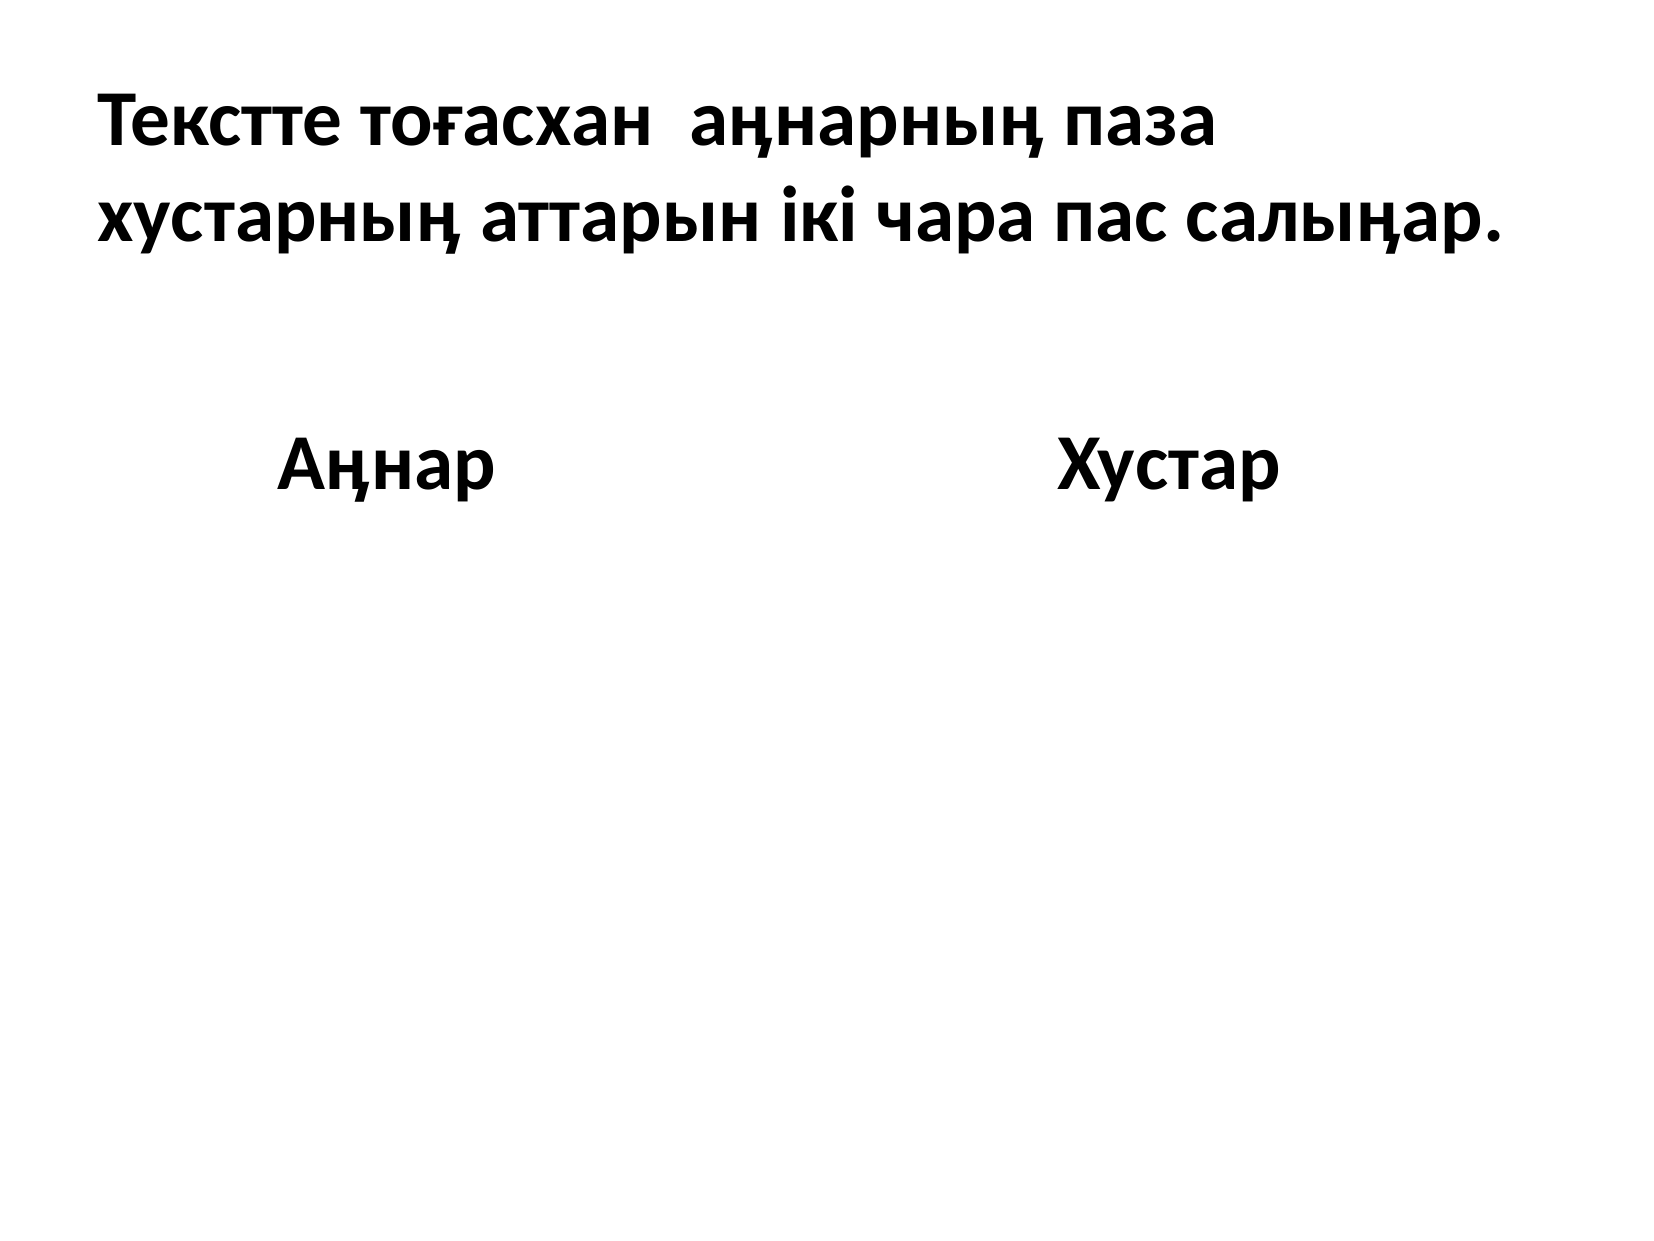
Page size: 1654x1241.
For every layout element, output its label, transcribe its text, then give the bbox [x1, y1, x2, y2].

list Текстте тоғасхан аӊнарныӊ паза хустарныӊ аттарын iкi чара пас салыӊар. Аӊнар Хустар [82, 59, 1571, 1158]
